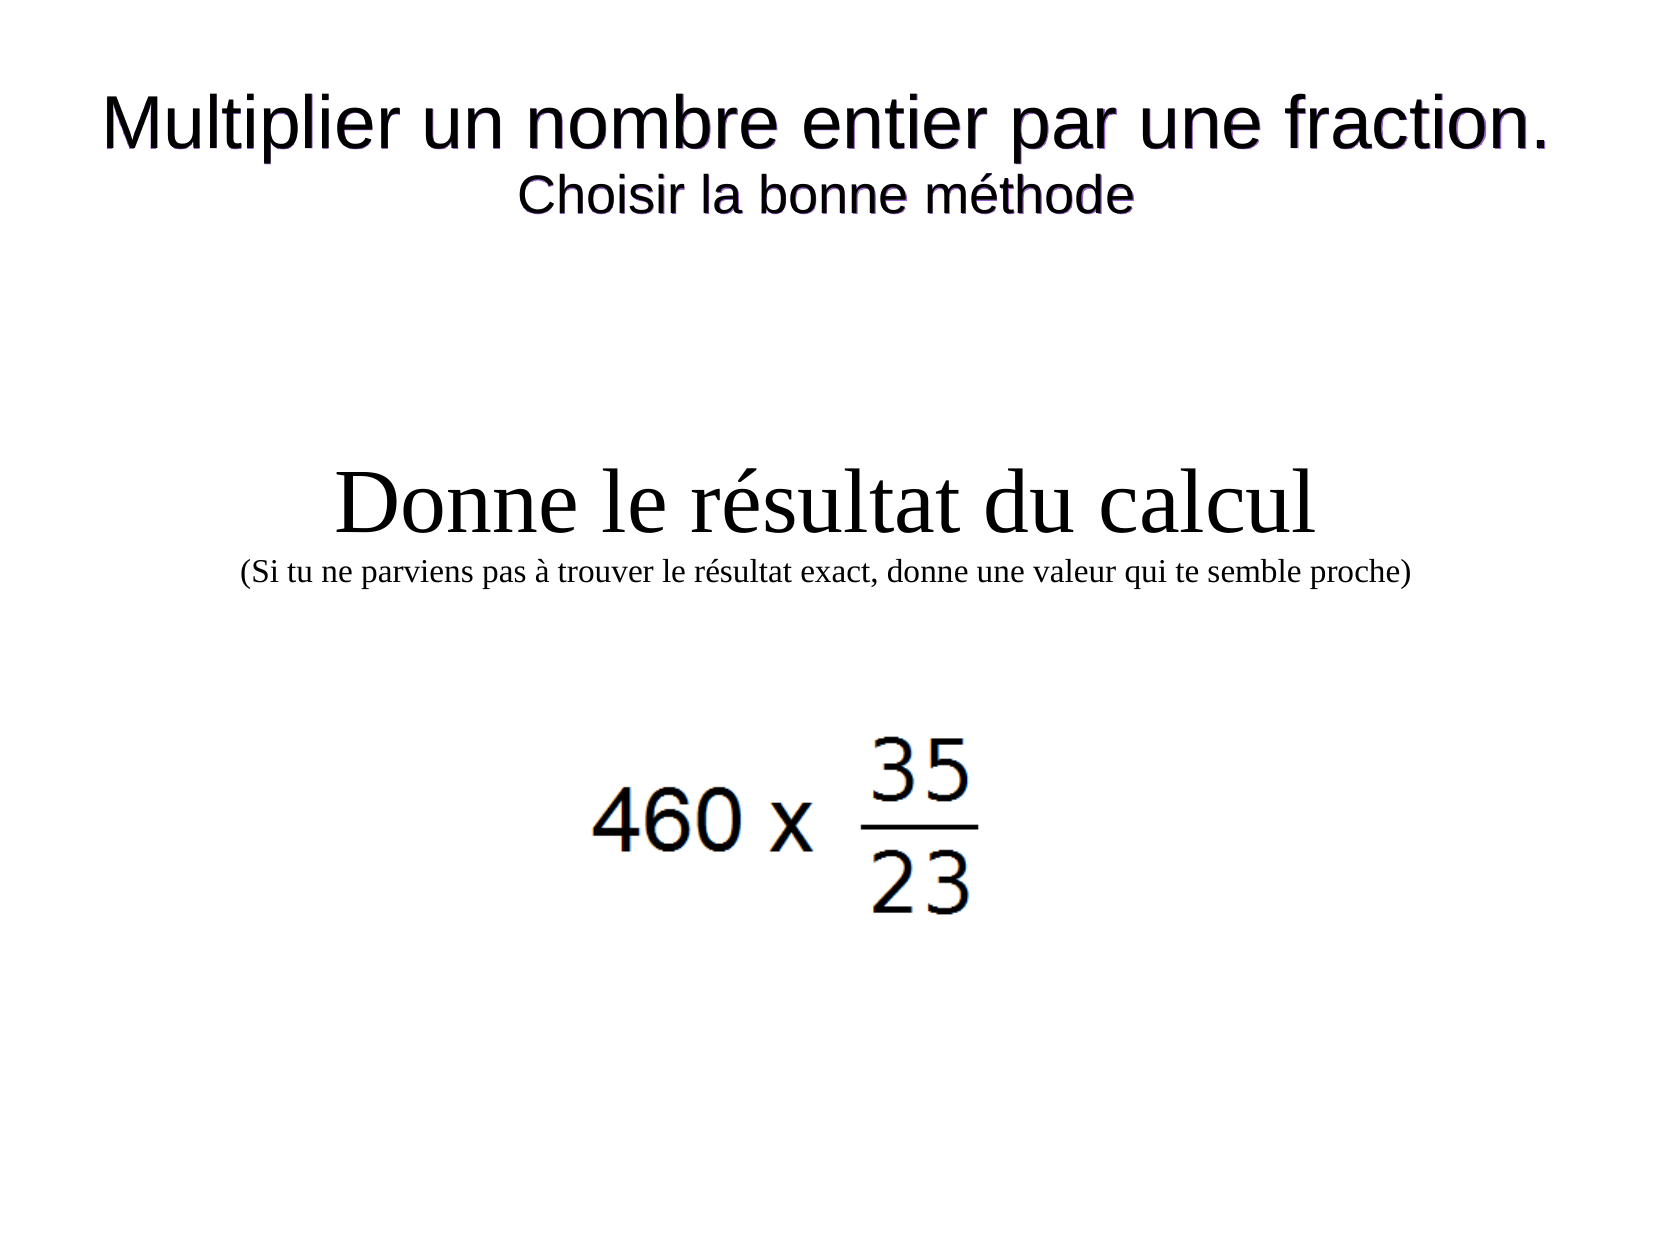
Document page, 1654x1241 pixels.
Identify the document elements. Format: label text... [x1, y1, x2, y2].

subtitle Donne le résultat du calcul (Si tu ne parviens pas à trouver le résultat exact, donne une valeur qui te semble proche) [82, 300, 1571, 1120]
title Multiplier un nombre entier par une fraction. Choisir la bonne méthode [82, 49, 1571, 257]
picture [572, 701, 1016, 957]
